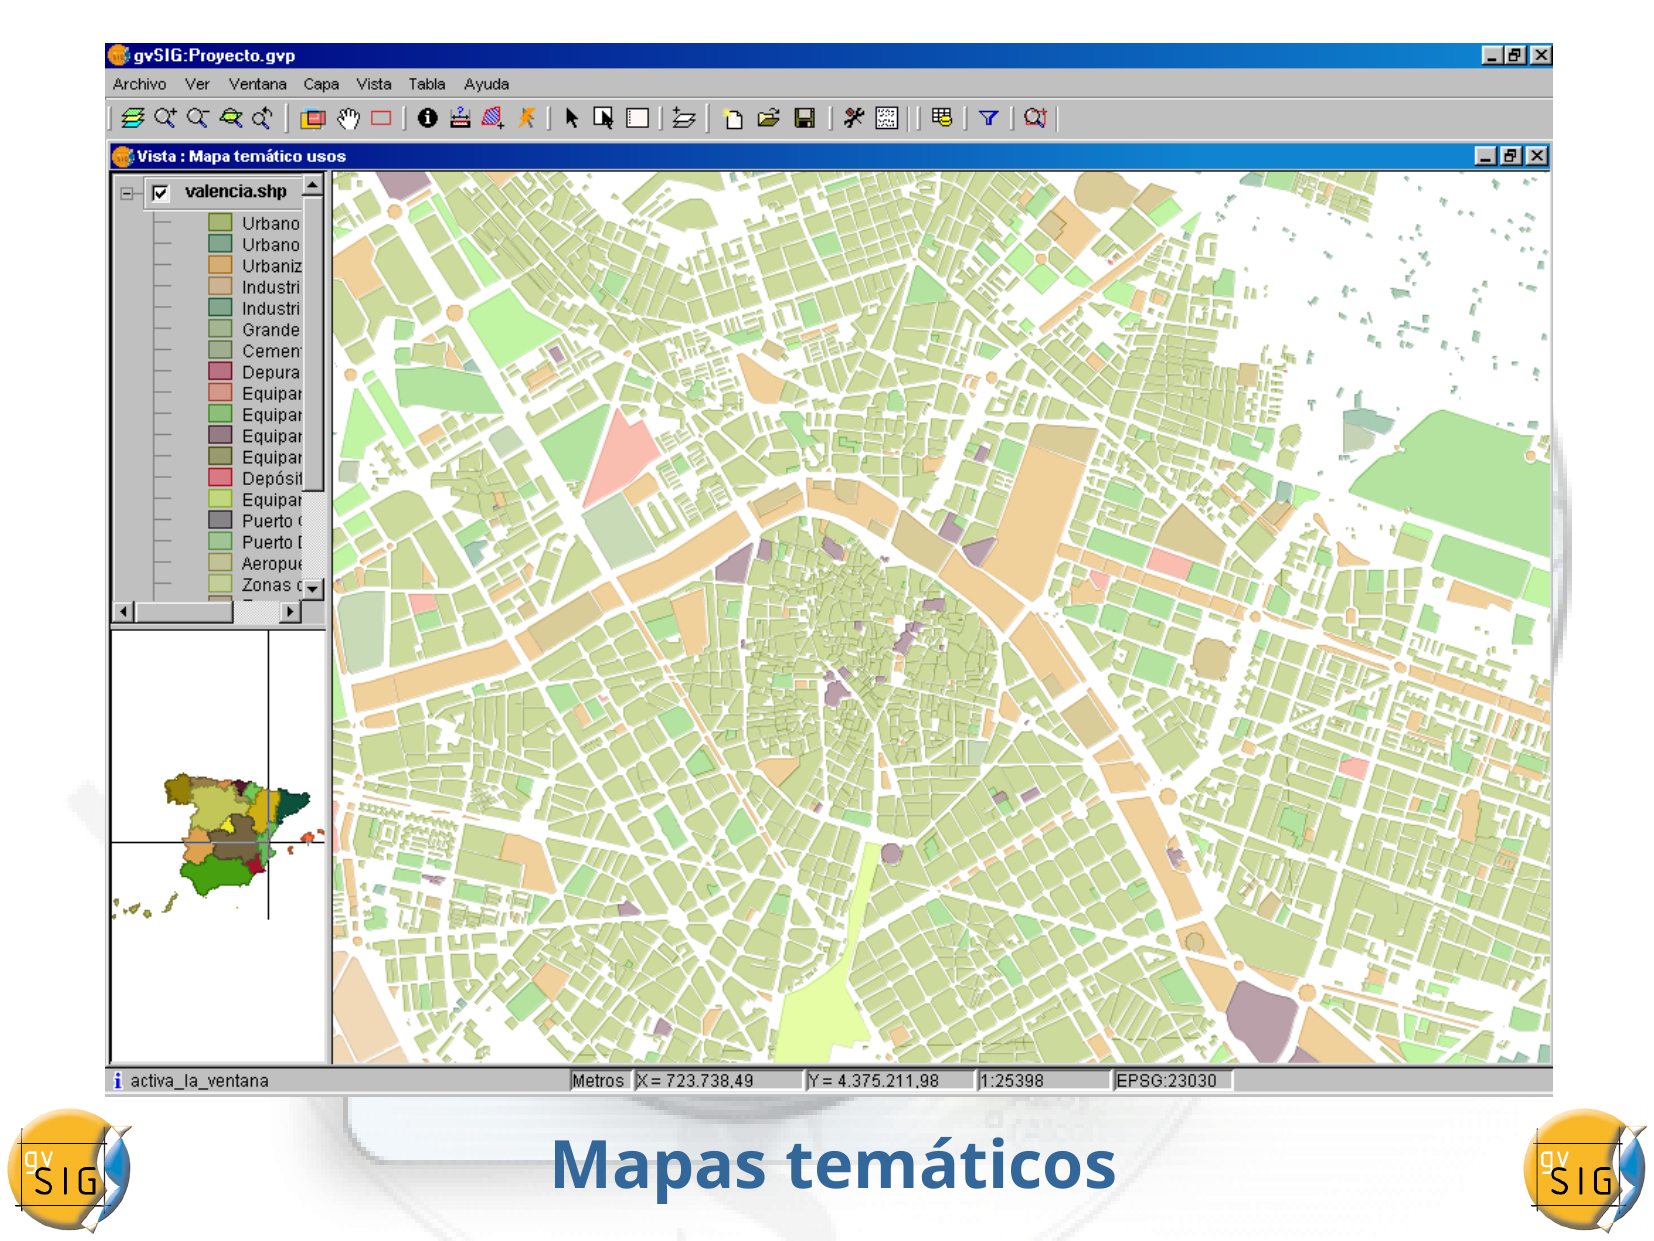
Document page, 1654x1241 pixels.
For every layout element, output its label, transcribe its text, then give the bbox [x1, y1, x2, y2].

picture [1521, 1107, 1648, 1235]
list Mapas temáticos [549, 1116, 1205, 1211]
picture [105, 43, 1553, 1097]
picture [5, 1107, 133, 1235]
